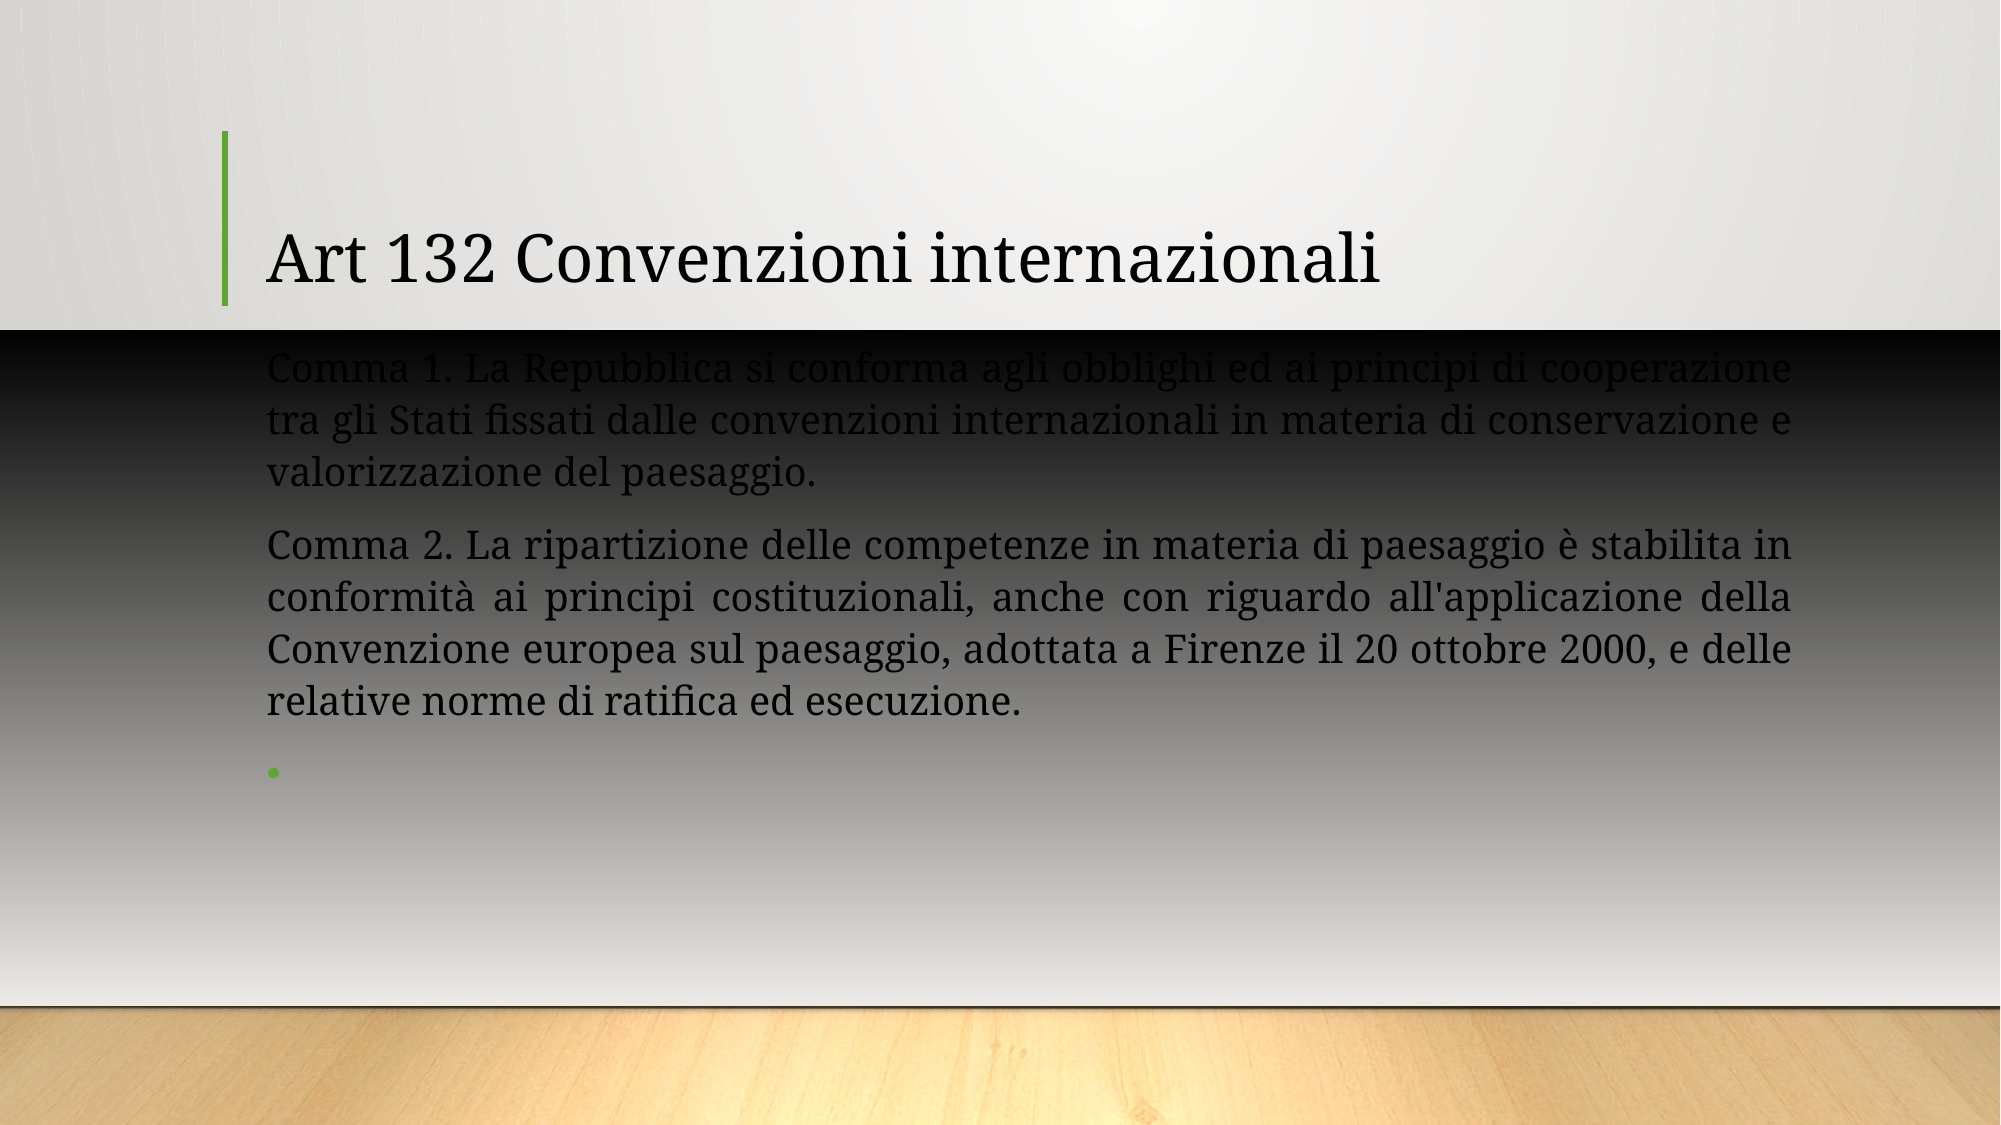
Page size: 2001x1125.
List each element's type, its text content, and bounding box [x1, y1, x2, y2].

list Comma 1. La Repubblica si conforma agli obblighi ed ai principi di cooperazione tra gli Stati fissati dalle convenzioni internazionali in materia di conservazione e valorizzazione del paesaggio. Comma 2. La ripartizione delle competenze in materia di paesaggio è stabilita in conformità ai principi costituzionali, anche con riguardo all'applicazione della Convenzione europea sul paesaggio, adottata a Firenze il 20 ottobre 2000, e delle relative norme di ratifica ed esecuzione. [251, 330, 1814, 897]
title Art 132 Convenzioni internazionali [251, 131, 1814, 305]
